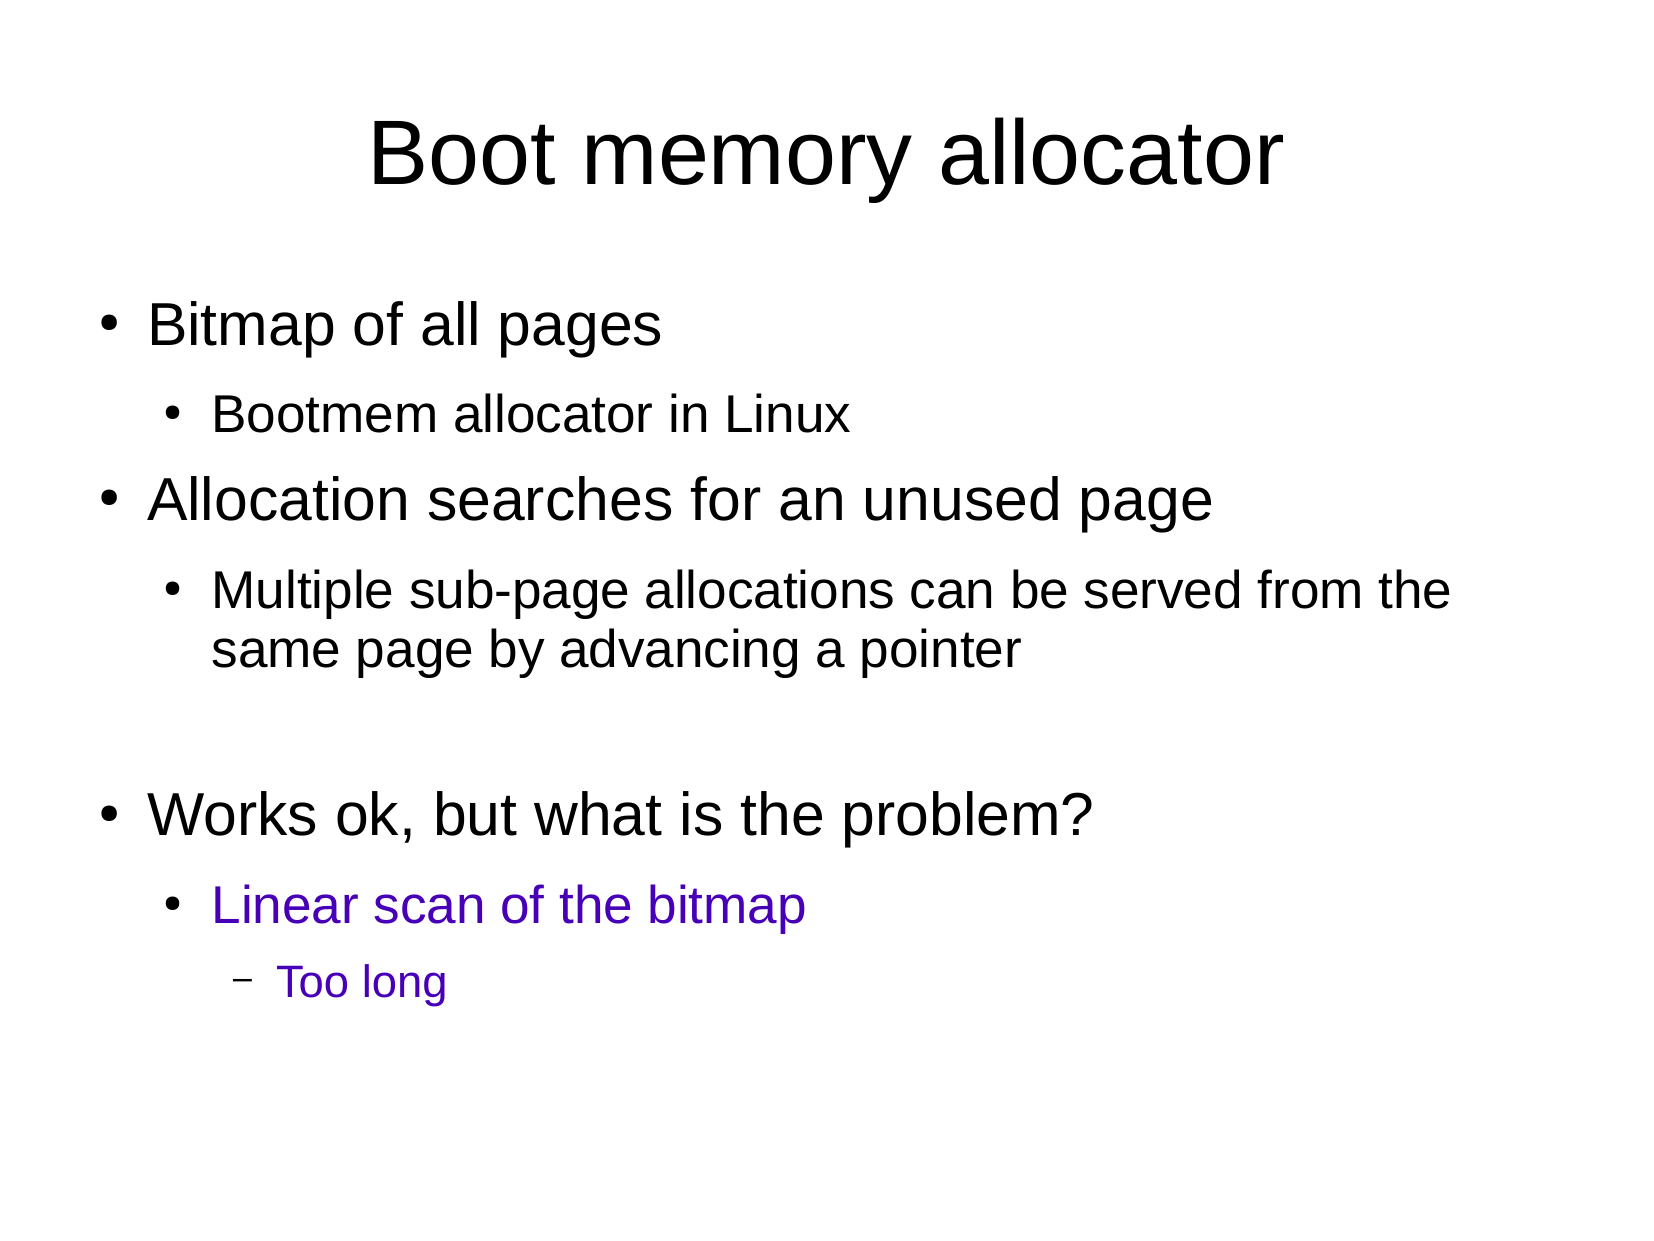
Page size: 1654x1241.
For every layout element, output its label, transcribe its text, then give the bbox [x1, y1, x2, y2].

list Bitmap of all pages Bootmem allocator in Linux Allocation searches for an unused page Multiple sub-page allocations can be served from the same page by advancing a pointer Works ok, but what is the problem? Linear scan of the bitmap Too long [82, 290, 1571, 1010]
title Boot memory allocator [82, 49, 1571, 257]
